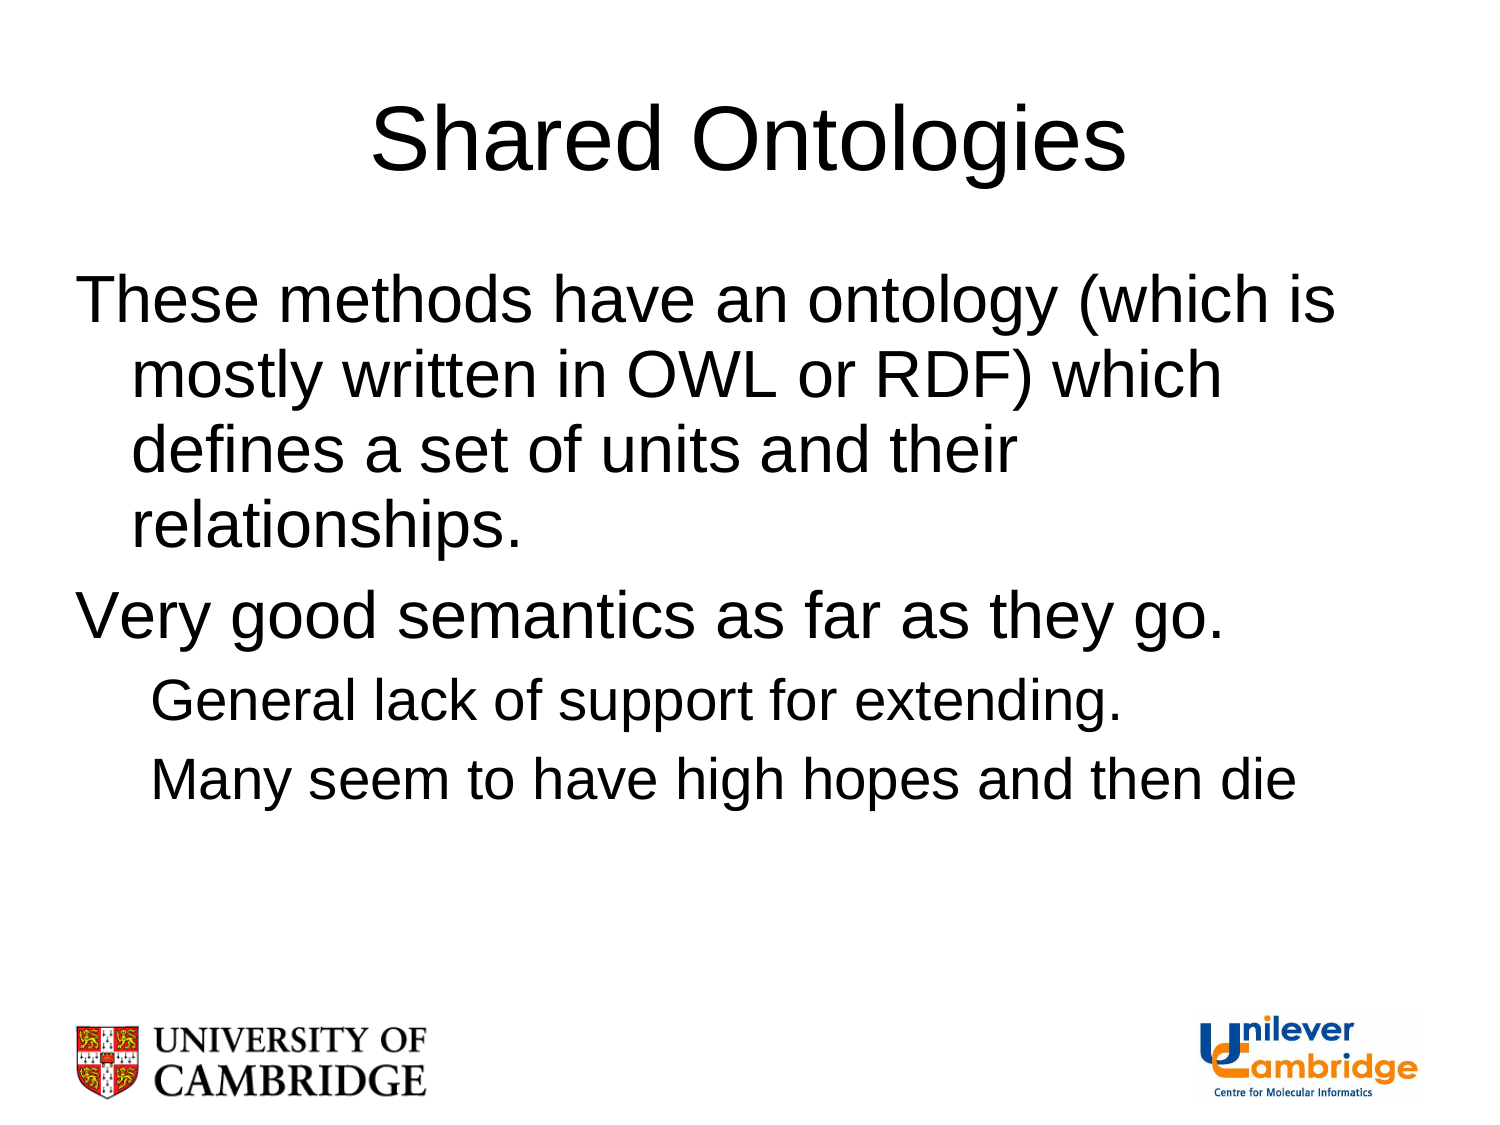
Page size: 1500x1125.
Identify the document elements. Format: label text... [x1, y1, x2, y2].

title Shared Ontologies [75, 52, 1426, 226]
picture [1197, 1012, 1421, 1101]
picture [62, 1012, 438, 1105]
list These methods have an ontology (which is mostly written in OWL or RDF) which defines a set of units and their relationships. Very good semantics as far as they go. General lack of support for extending. Many seem to have high hopes and then die [75, 262, 1426, 991]
